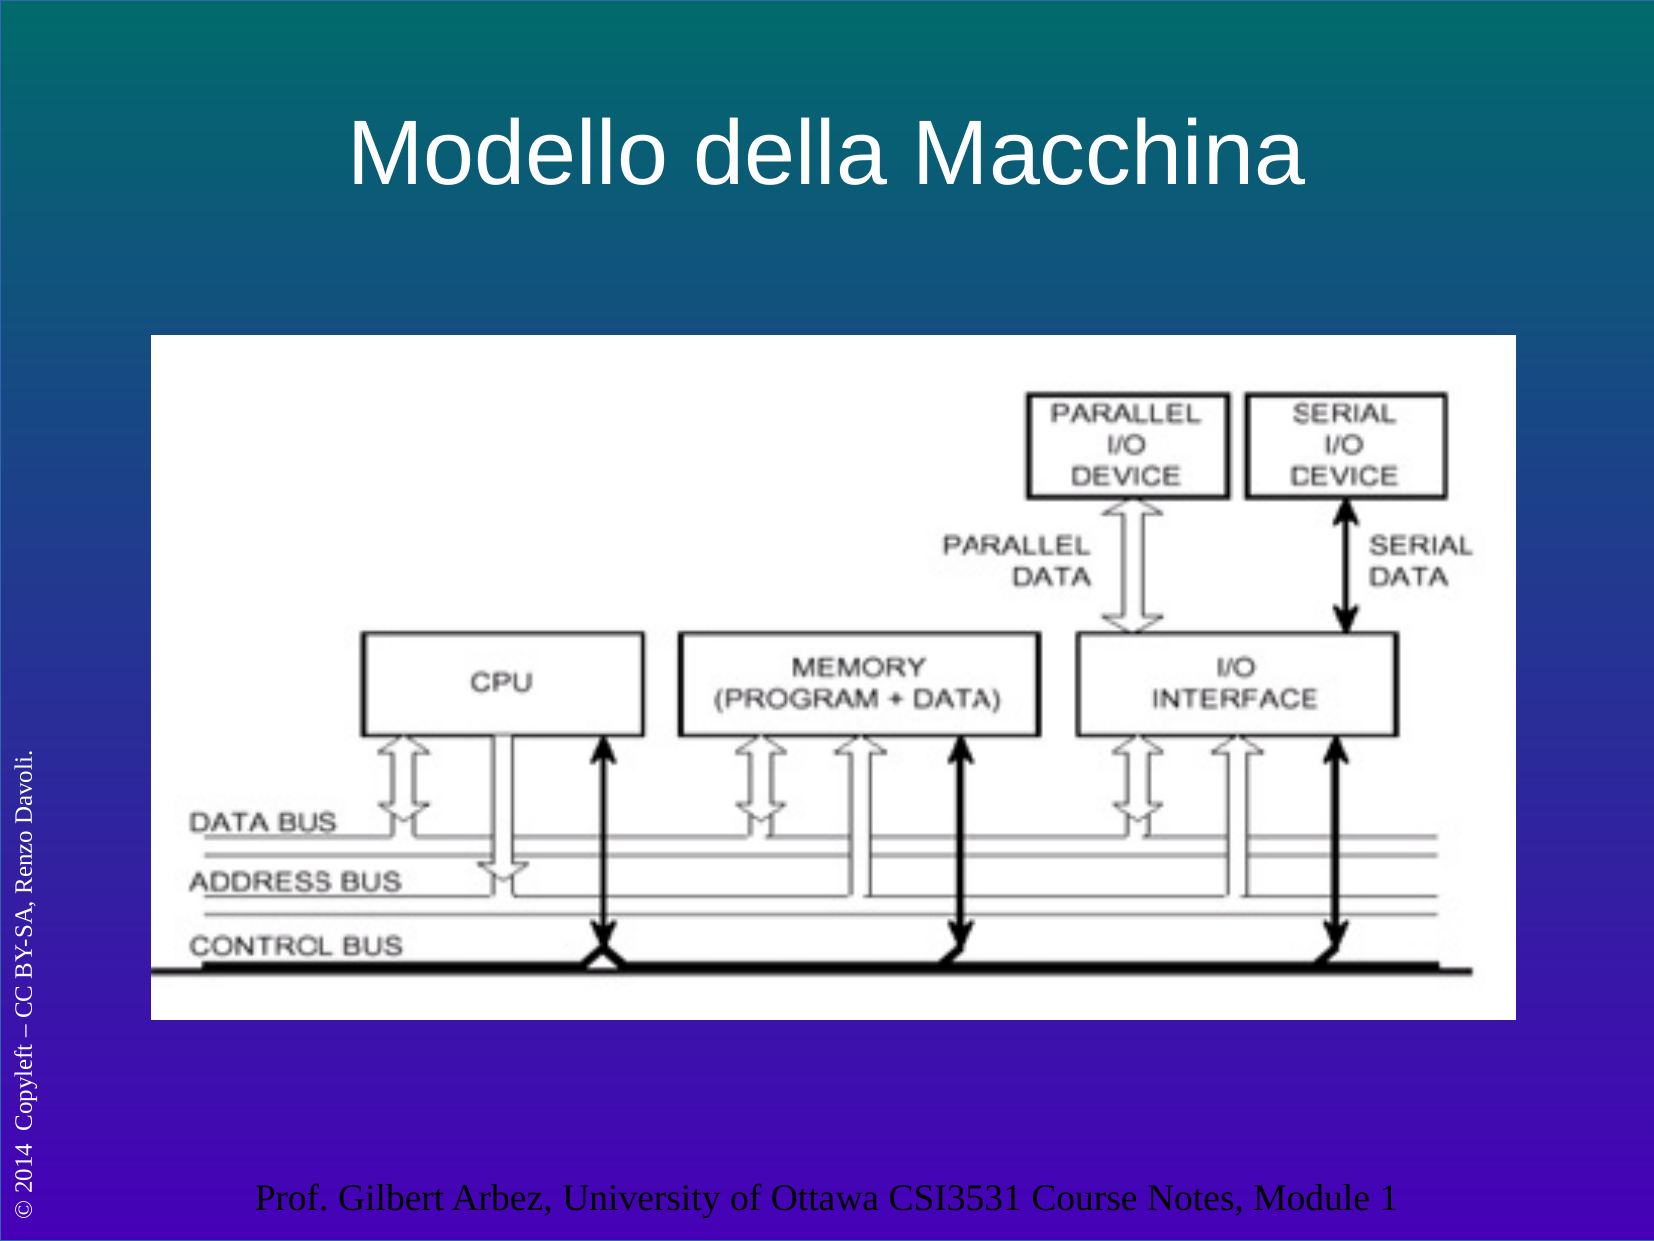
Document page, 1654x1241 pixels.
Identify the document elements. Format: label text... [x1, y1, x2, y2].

title Modello della Macchina [82, 49, 1571, 257]
text_box Prof. Gilbert Arbez, University of Ottawa CSI3531 Course Notes, Module 1 [240, 1170, 1415, 1227]
picture [151, 335, 1516, 1021]
